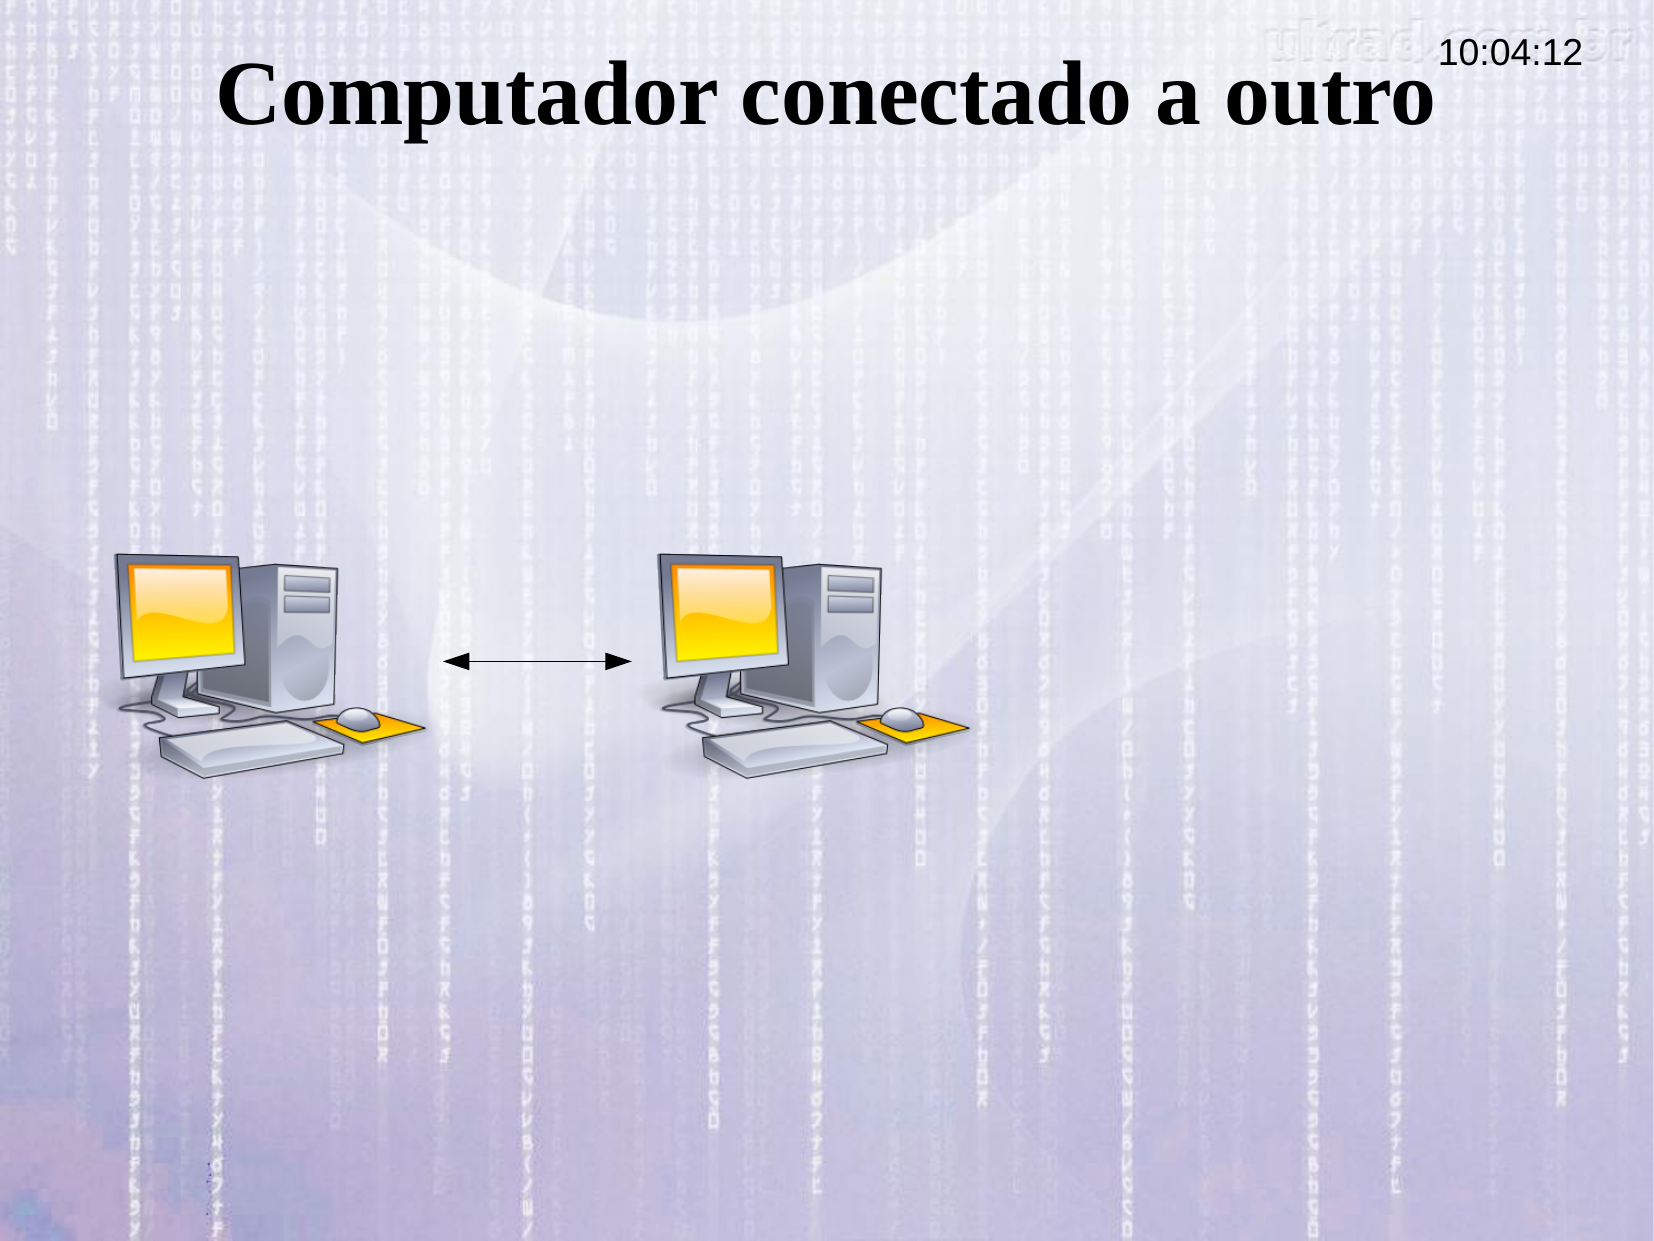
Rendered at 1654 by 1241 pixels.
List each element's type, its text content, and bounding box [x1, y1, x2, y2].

text_box Computador conectado a outro [29, 35, 1625, 171]
picture [0, 0, 1654, 1241]
text_box 09:49:07 [1423, 23, 1631, 94]
